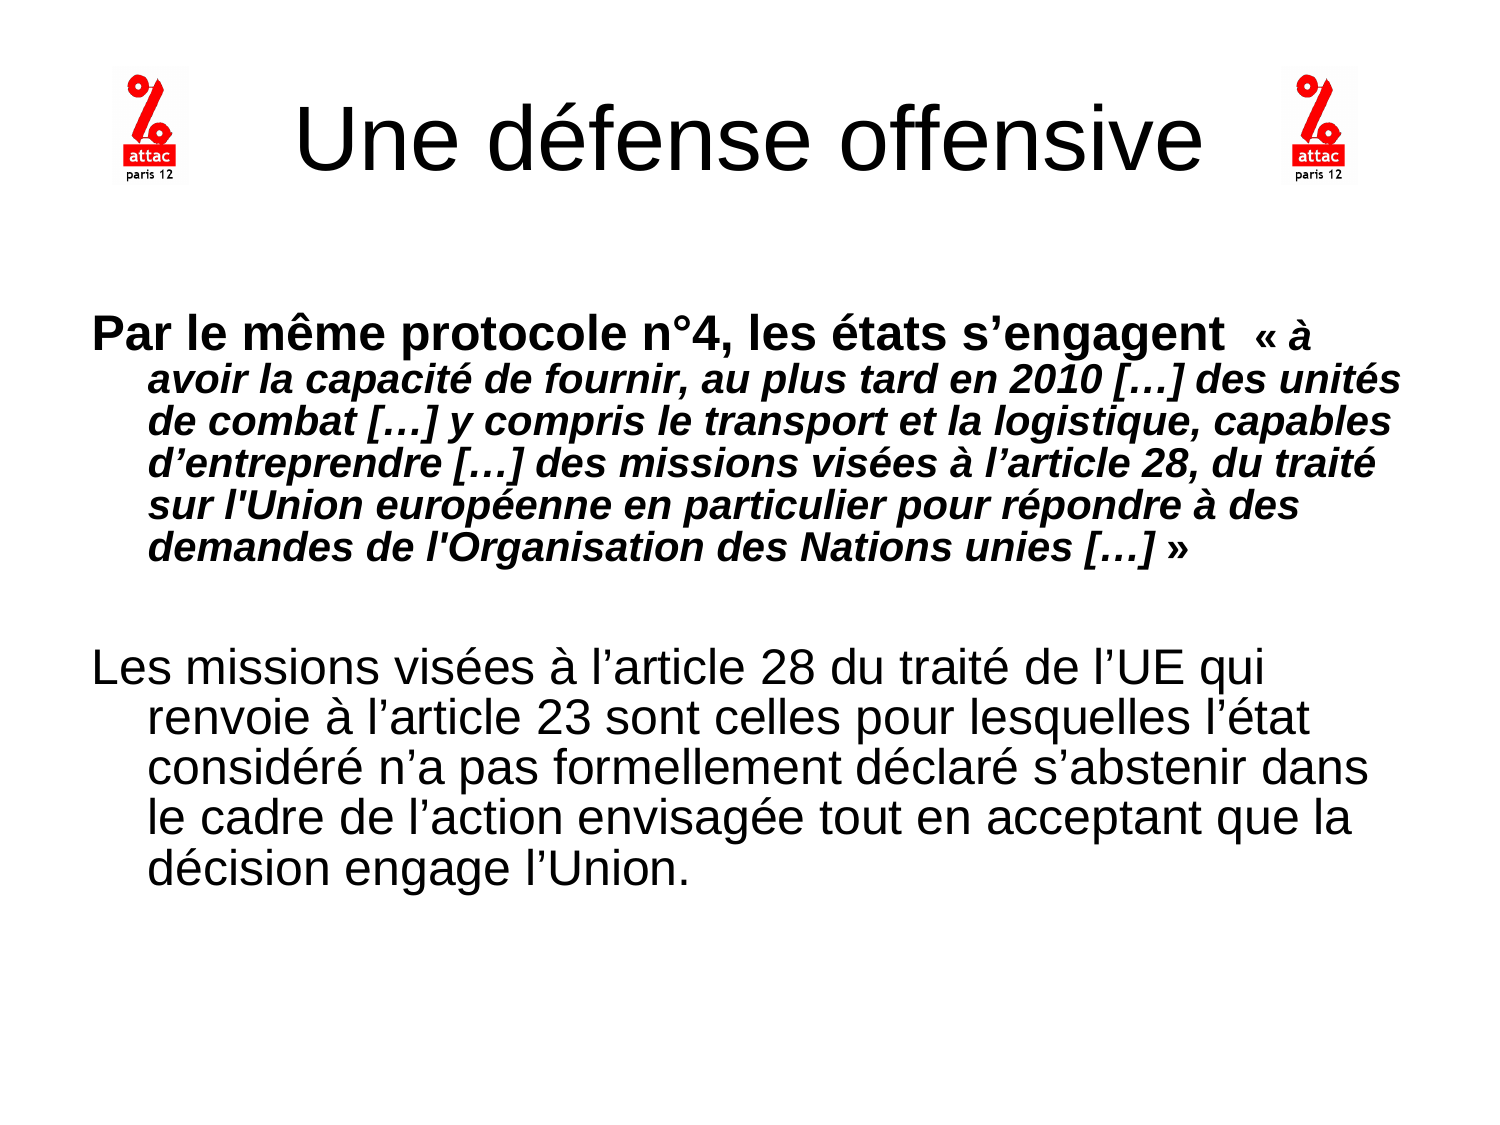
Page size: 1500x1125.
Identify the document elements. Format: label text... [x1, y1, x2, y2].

picture [1281, 66, 1358, 185]
list Par le même protocole n°4, les états s’engagent « à avoir la capacité de fournir, au plus tard en 2010 […] des unités de combat […] y compris le transport et la logistique, capables d’entreprendre […] des missions visées à l’article 28, du traité sur l'Union européenne en particulier pour répondre à des demandes de l'Organisation des Nations unies […] » Les missions visées à l’article 28 du traité de l’UE qui renvoie à l’article 23 sont celles pour lesquelles l’état considéré n’a pas formellement déclaré s’abstenir dans le cadre de l’action envisagée tout en acceptant que la décision engage l’Union. [76, 302, 1427, 1012]
title Une défense offensive [75, 45, 1426, 233]
picture [112, 66, 189, 185]
